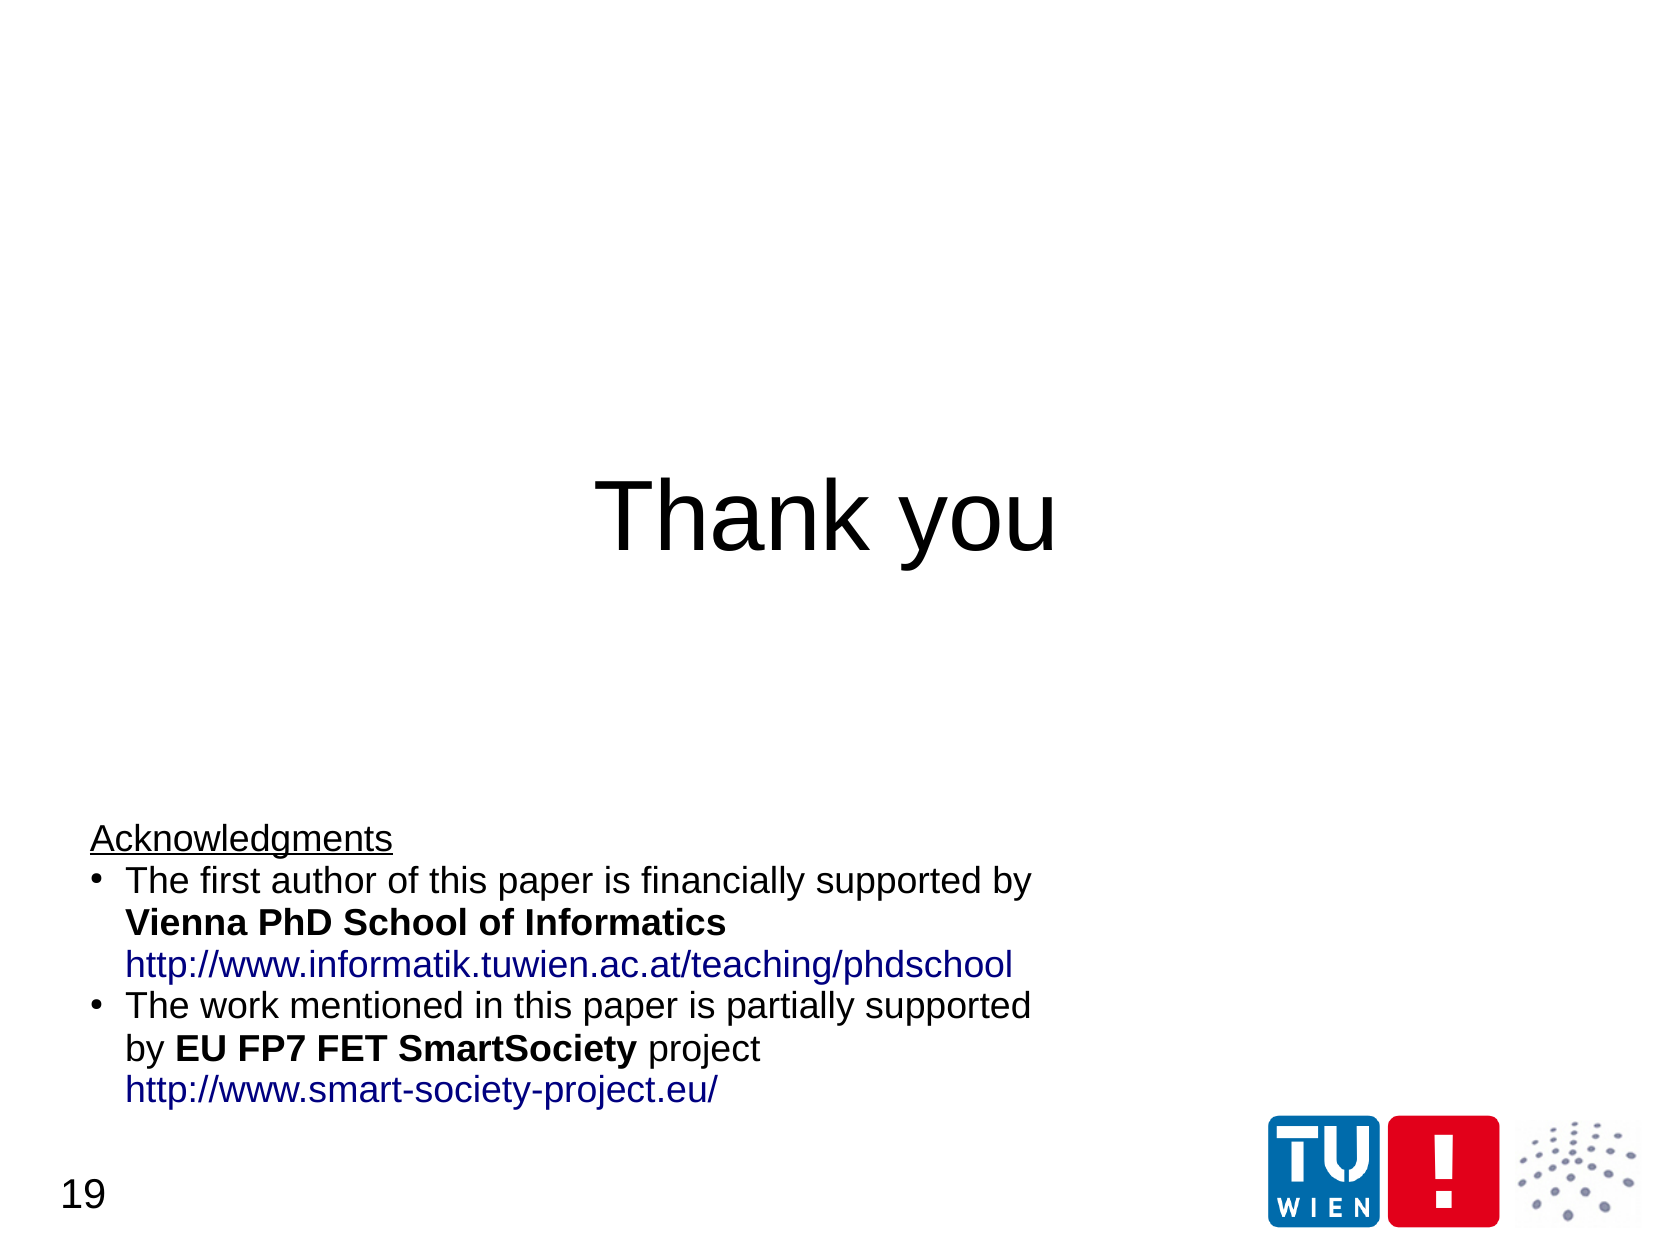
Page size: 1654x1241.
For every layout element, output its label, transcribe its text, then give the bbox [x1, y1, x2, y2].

text_box Acknowledgments The first author of this paper is financially supported by Vienna PhD School of Informaticshttp://www.informatik.tuwien.ac.at/teaching/phdschool The work mentioned in this paper is partially supported by EU FP7 FET SmartSociety project http://www.smart-society-project.eu/ [75, 809, 1096, 1121]
subtitle Thank you [82, 73, 1571, 960]
picture [1515, 1120, 1642, 1228]
picture [1261, 1110, 1507, 1234]
